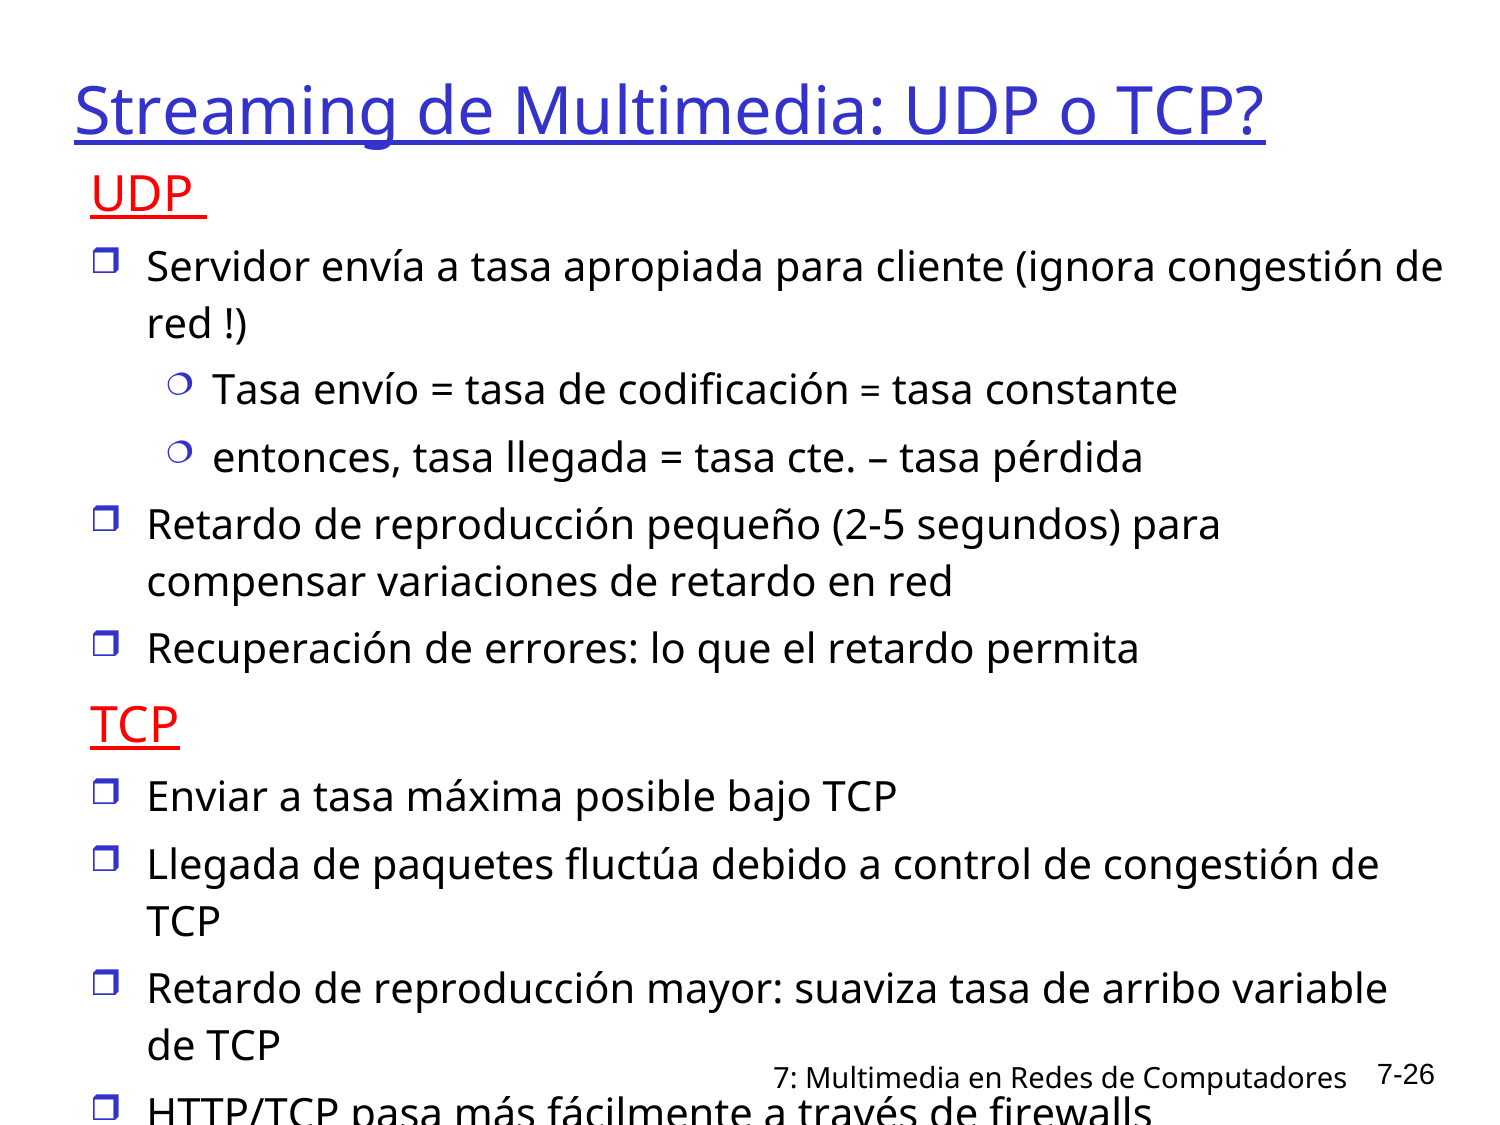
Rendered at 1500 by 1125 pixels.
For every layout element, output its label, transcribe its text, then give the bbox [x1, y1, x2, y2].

list UDP Servidor envía a tasa apropiada para cliente (ignora congestión de red !) Tasa envío = tasa de codificación = tasa constante entonces, tasa llegada = tasa cte. – tasa pérdida Retardo de reproducción pequeño (2-5 segundos) para compensar variaciones de retardo en red Recuperación de errores: lo que el retardo permita TCP Enviar a tasa máxima posible bajo TCP Llegada de paquetes fluctúa debido a control de congestión de TCP Retardo de reproducción mayor: suaviza tasa de arribo variable de TCP HTTP/TCP pasa más fácilmente a través de firewalls [75, 150, 1462, 1023]
title Streaming de Multimedia: UDP o TCP? [59, 37, 1401, 181]
